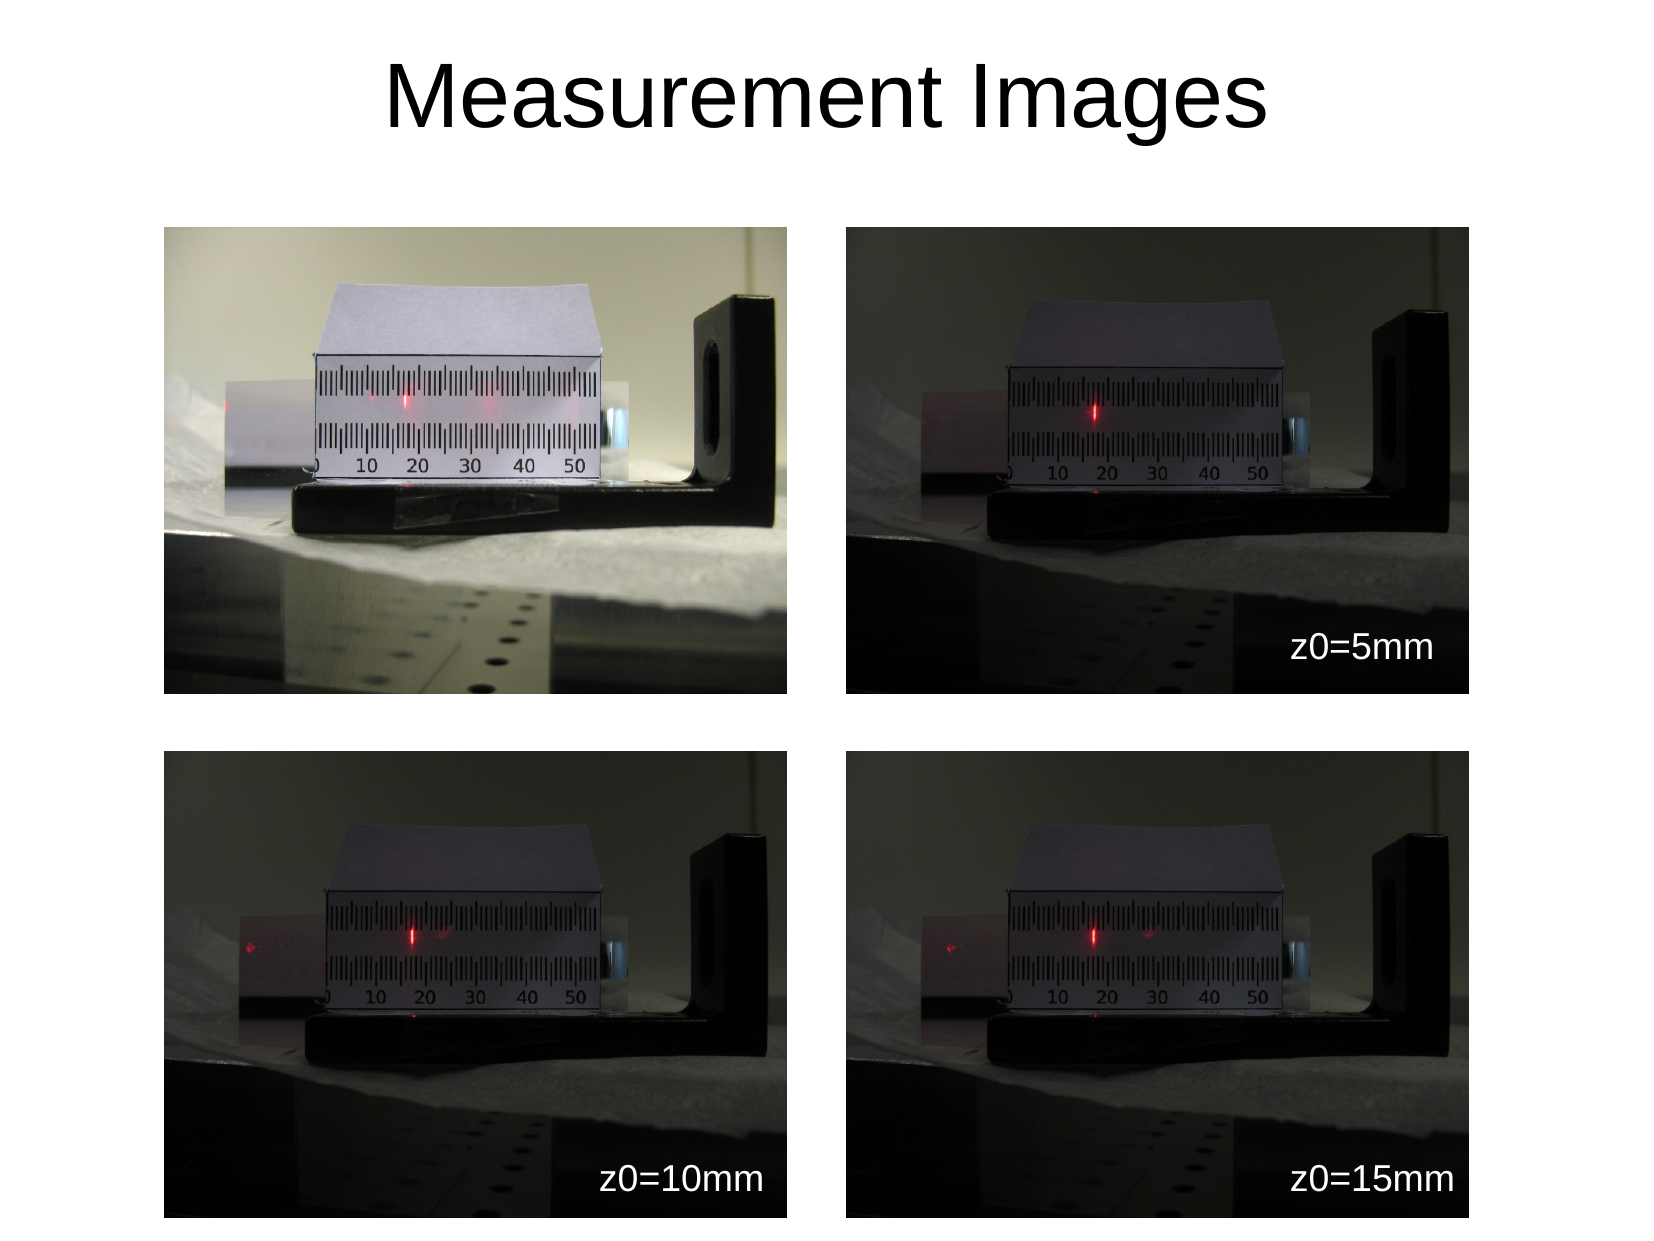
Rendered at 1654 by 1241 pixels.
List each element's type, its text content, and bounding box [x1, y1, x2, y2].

picture [164, 751, 787, 1218]
text_box z0=10mm [584, 1149, 780, 1207]
picture [846, 751, 1469, 1218]
text_box z0=5mm [1275, 618, 1450, 676]
title Measurement Images [82, 35, 1571, 156]
text_box z0=15mm [1275, 1149, 1471, 1207]
picture [164, 227, 787, 694]
picture [846, 227, 1469, 694]
